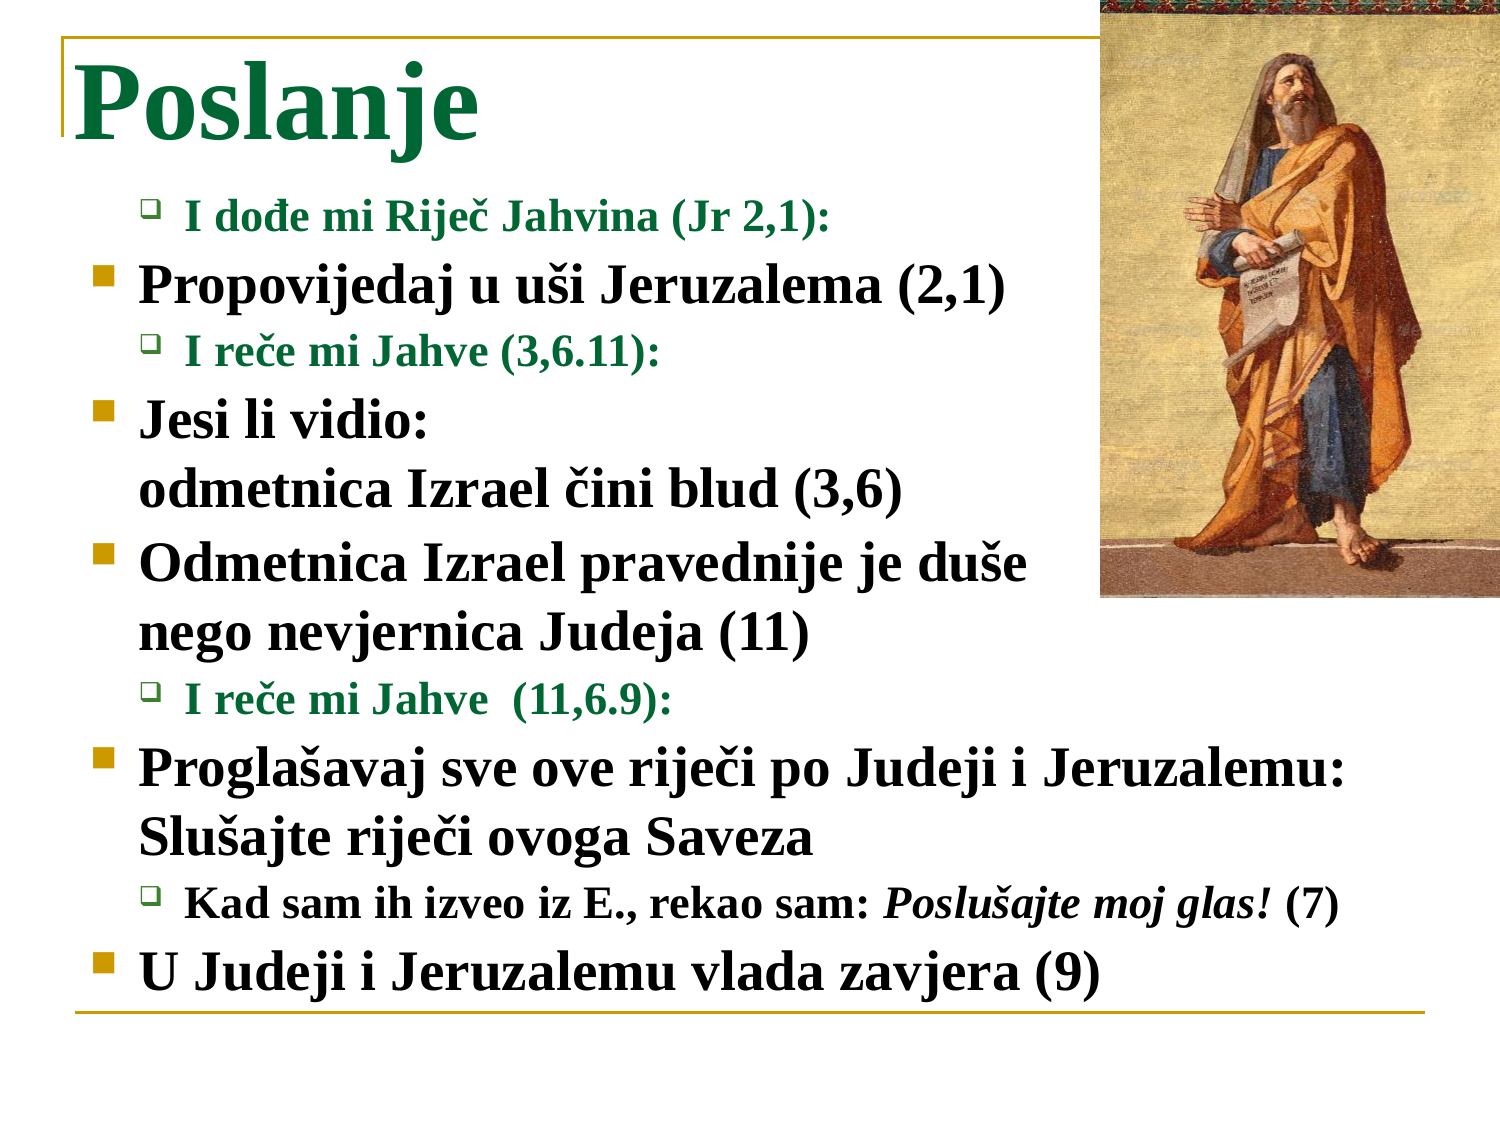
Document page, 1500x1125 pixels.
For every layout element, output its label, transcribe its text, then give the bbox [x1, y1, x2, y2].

picture [1100, 0, 1500, 598]
title Poslanje [58, 19, 1100, 207]
list I dođe mi Riječ Jahvina (Jr 2,1): Propovijedaj u uši Jeruzalema (2,1) I reče mi Jahve (3,6.11): Jesi li vidio: odmetnica Izrael čini blud (3,6) Odmetnica Izrael pravednije je duše nego nevjernica Judeja (11) I reče mi Jahve (11,6.9): Proglašavaj sve ove riječi po Judeji i Jeruzalemu: Slušajte riječi ovoga Saveza Kad sam ih izveo iz E., rekao sam: Poslušajte moj glas! (7) U Judeji i Jeruzalemu vlada zavjera (9) [75, 177, 1500, 1012]
